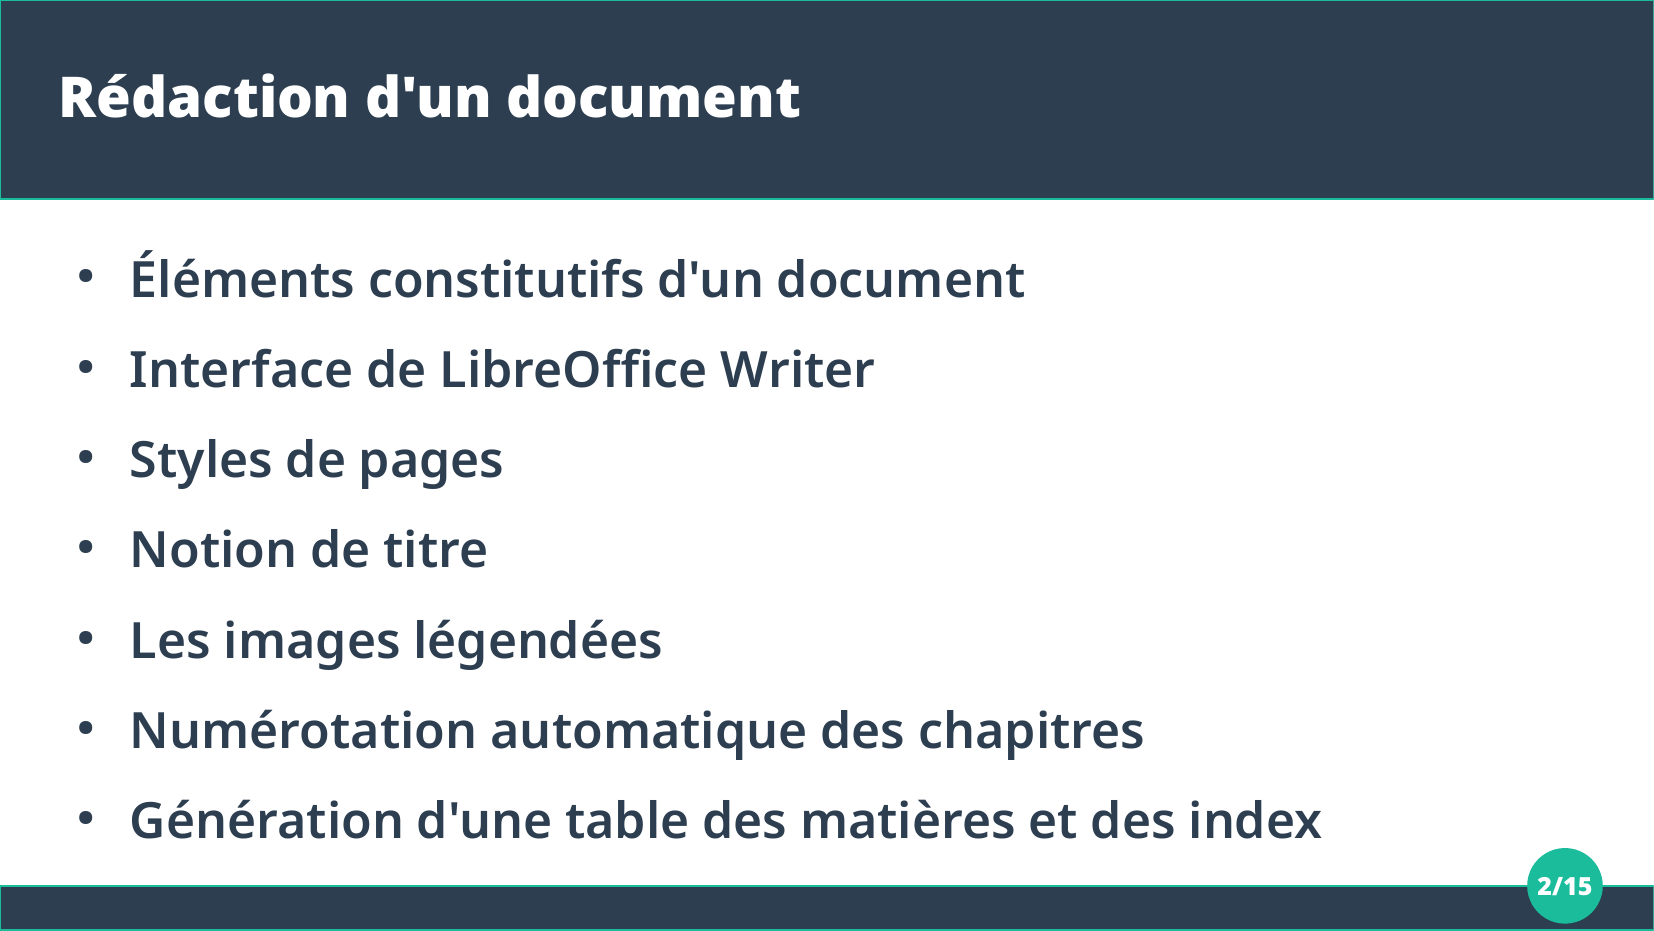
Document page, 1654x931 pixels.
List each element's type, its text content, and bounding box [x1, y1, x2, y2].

title Rédaction d'un document [59, 37, 1595, 156]
list Éléments constitutifs d'un document Interface de LibreOffice Writer Styles de pages Notion de titre Les images légendées Numérotation automatique des chapitres Génération d'une table des matières et des index [59, 243, 1595, 864]
